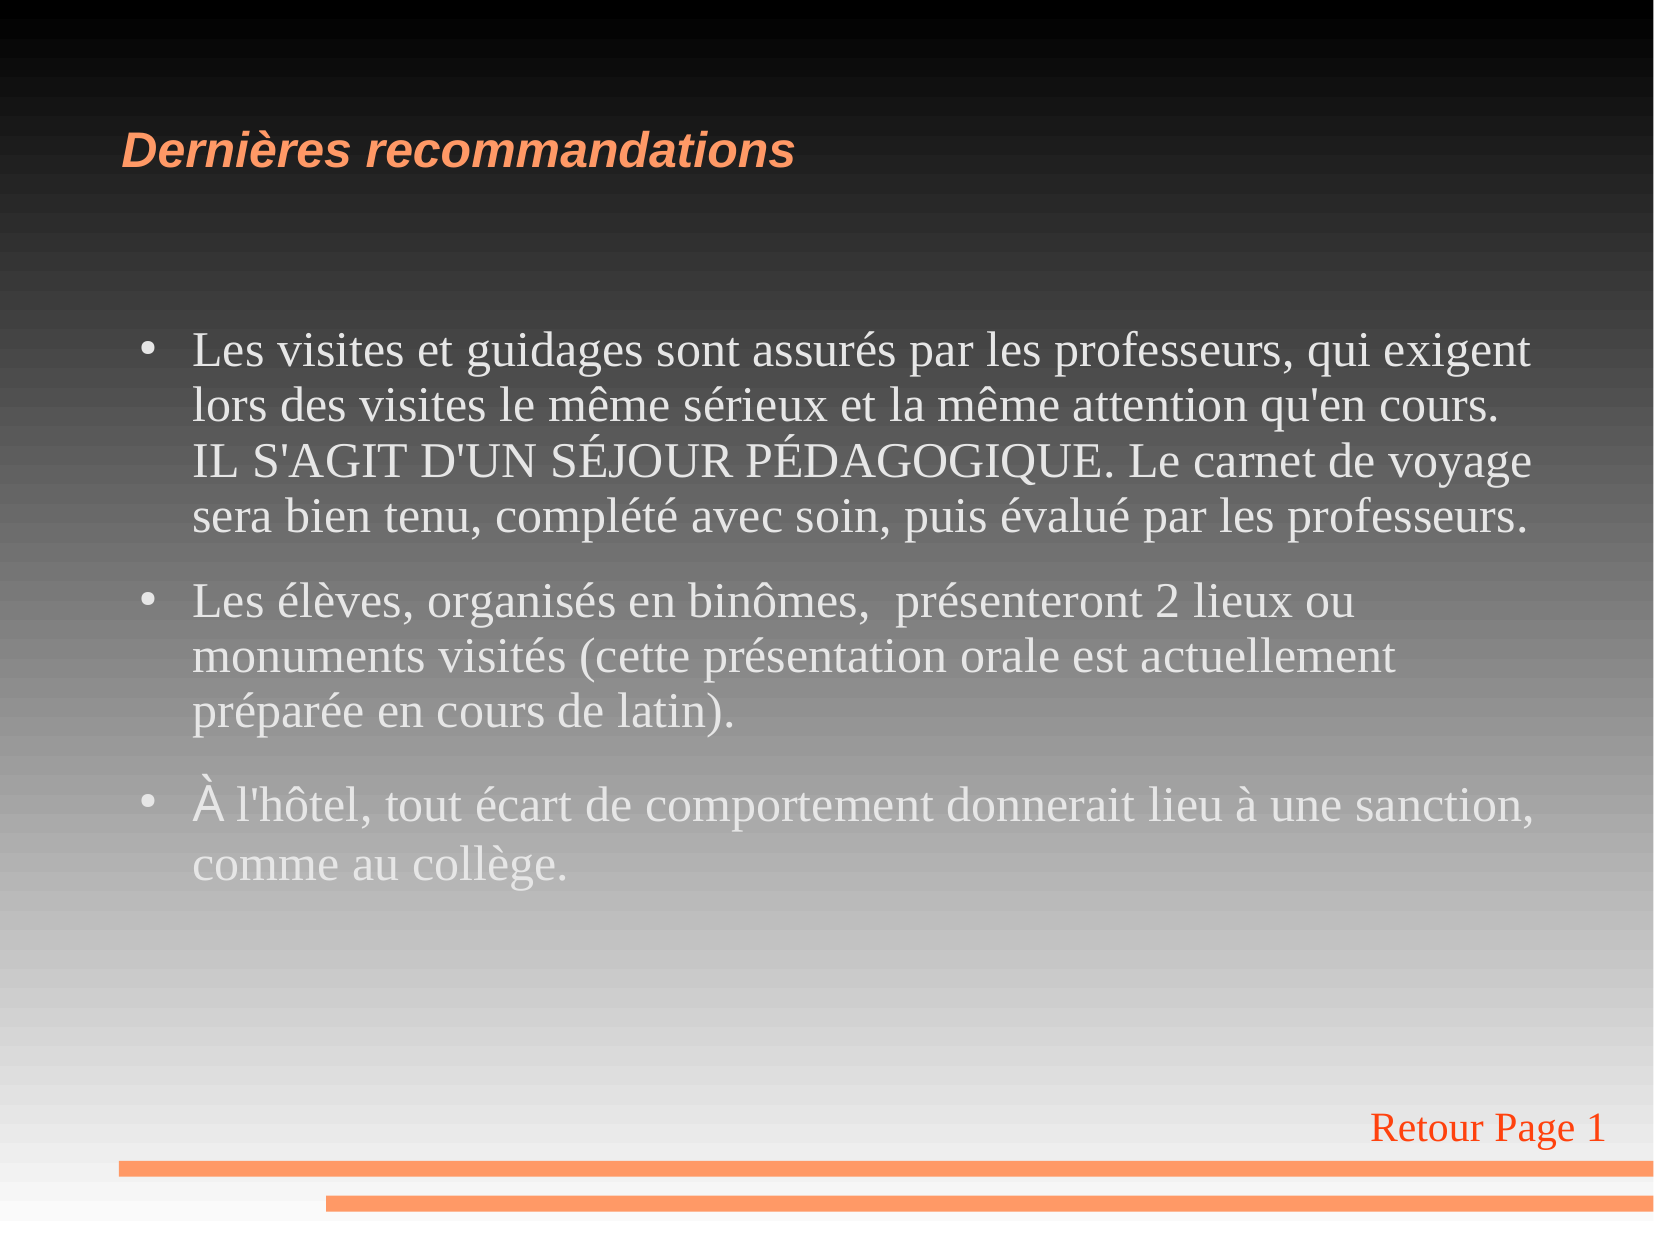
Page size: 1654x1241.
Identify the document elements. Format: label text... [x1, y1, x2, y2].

title Dernières recommandations [121, 46, 1534, 254]
list Les visites et guidages sont assurés par les professeurs, qui exigent lors des visites le même sérieux et la même attention qu'en cours. IL S'AGIT D'UN SÉJOUR PÉDAGOGIQUE. Le carnet de voyage sera bien tenu, complété avec soin, puis évalué par les professeurs. Les élèves, organisés en binômes, présenteront 2 lieux ou monuments visités (cette présentation orale est actuellement préparée en cours de latin). À l'hôtel, tout écart de comportement donnerait lieu à une sanction, comme au collège. [121, 322, 1561, 1141]
text_box Retour Page 1 [1299, 1104, 1637, 1152]
